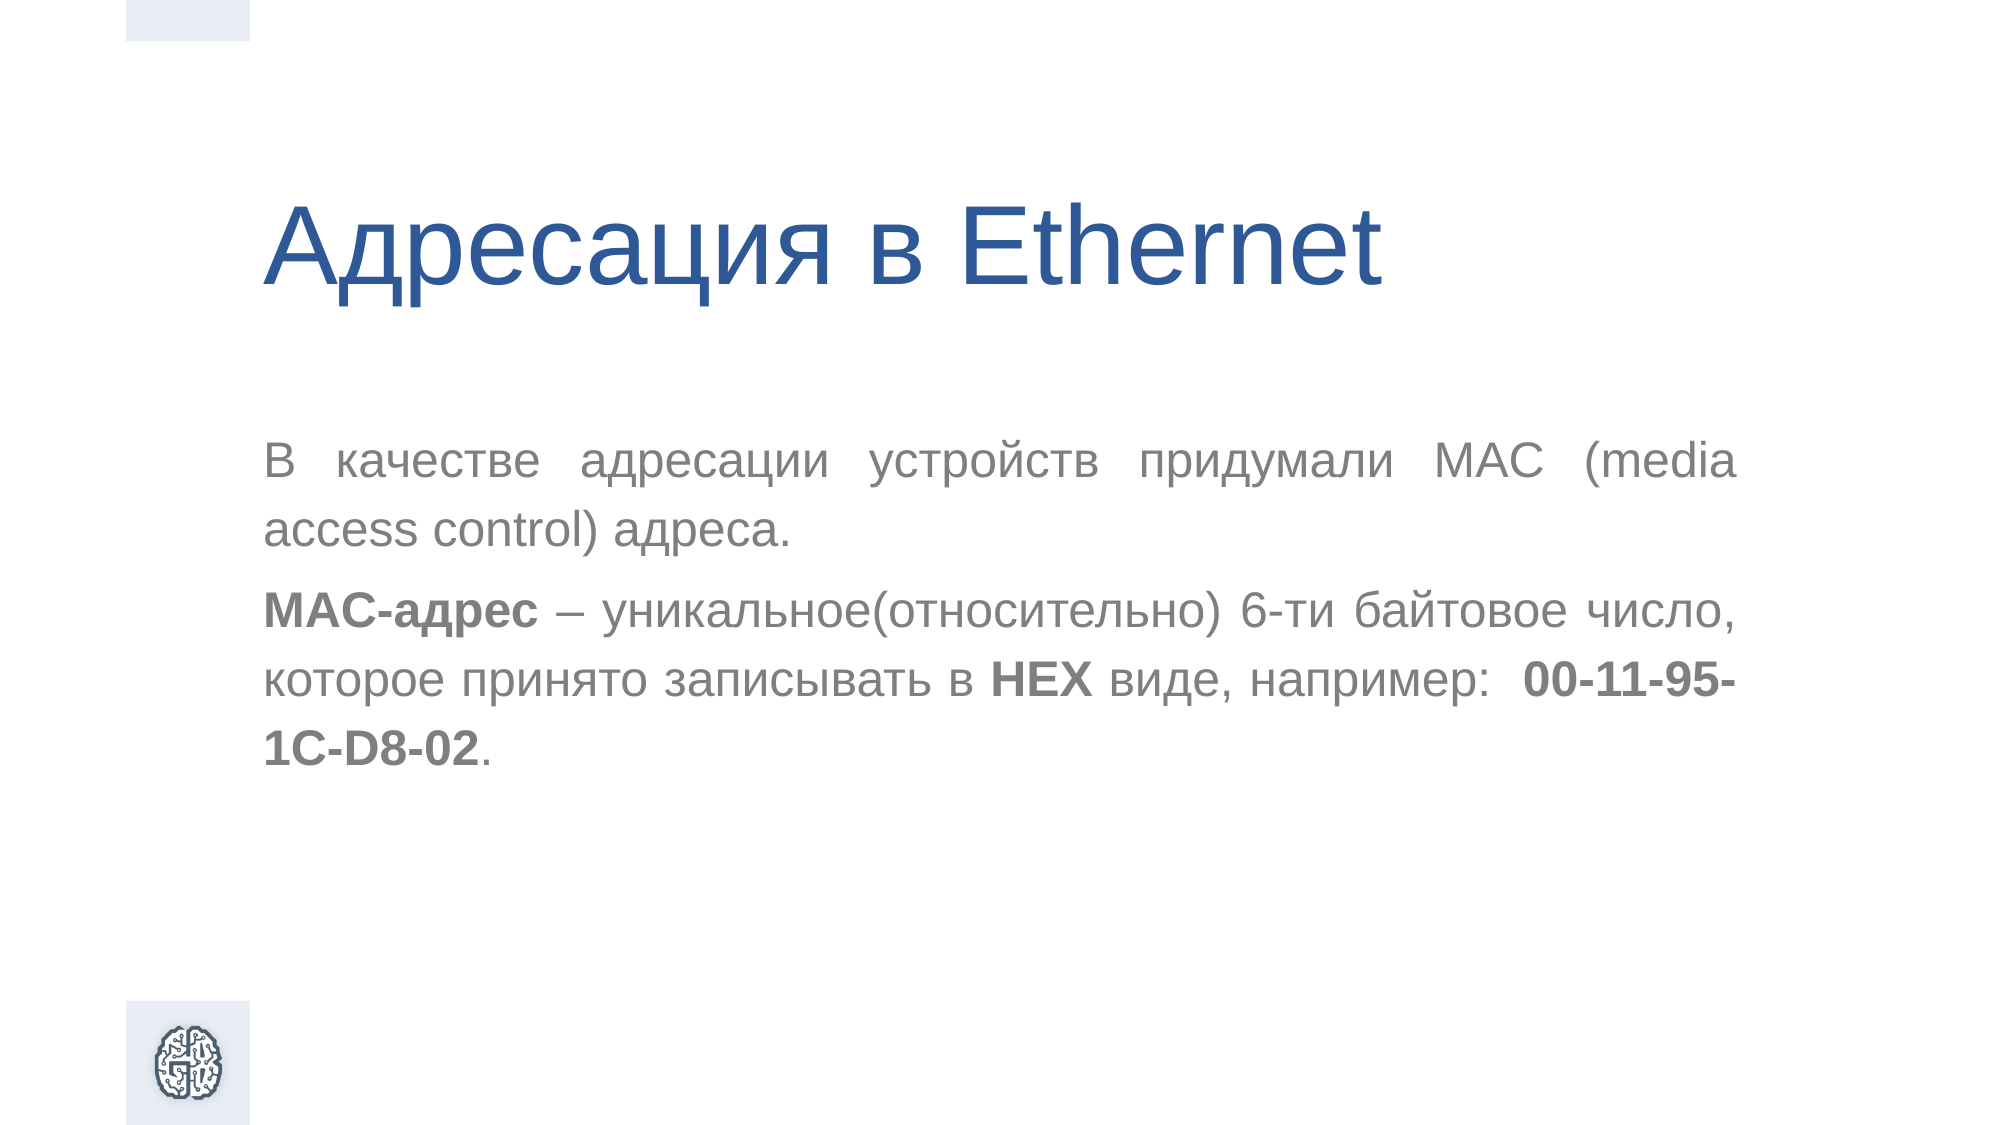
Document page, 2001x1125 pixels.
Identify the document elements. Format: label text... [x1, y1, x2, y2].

picture [144, 1016, 232, 1110]
title Адресация в Ethernet [248, 124, 1752, 372]
list В качестве адресации устройств придумали MAC (media access control) адреса. MAC-адрес – уникальное(относительно) 6-ти байтовое число, которое принято записывать в HEX виде, например: 00-11-95-1C-D8-02. [248, 443, 1752, 898]
